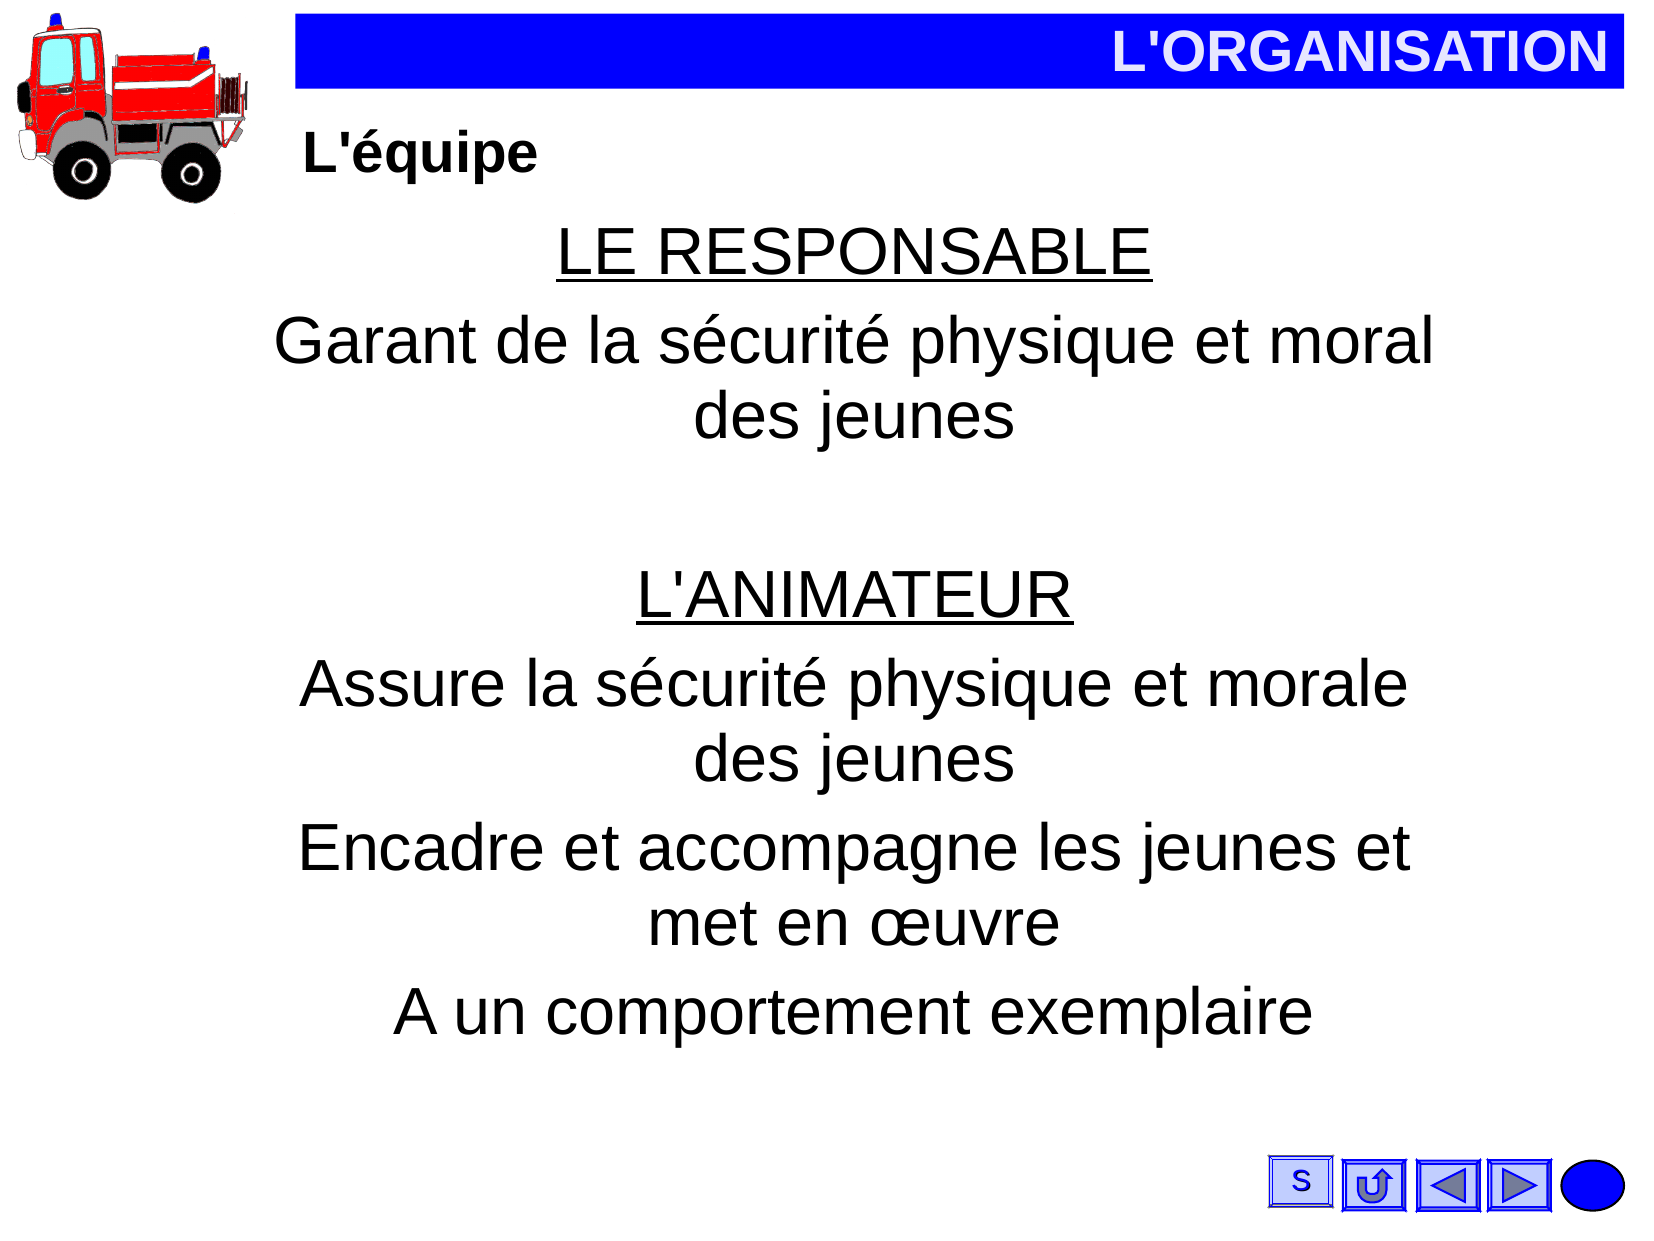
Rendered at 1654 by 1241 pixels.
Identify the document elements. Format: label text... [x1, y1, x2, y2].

text_box L'ORGANISATION [295, 13, 1625, 89]
picture [8, 8, 257, 216]
text_box L'équipe [287, 112, 555, 193]
list LE RESPONSABLE Garant de la sécurité physique et moral des jeunes L'ANIMATEUR Assure la sécurité physique et morale des jeunes Encadre et accompagne les jeunes et met en œuvre A un comportement exemplaire [189, 206, 1465, 1241]
text_box [1561, 1160, 1625, 1211]
